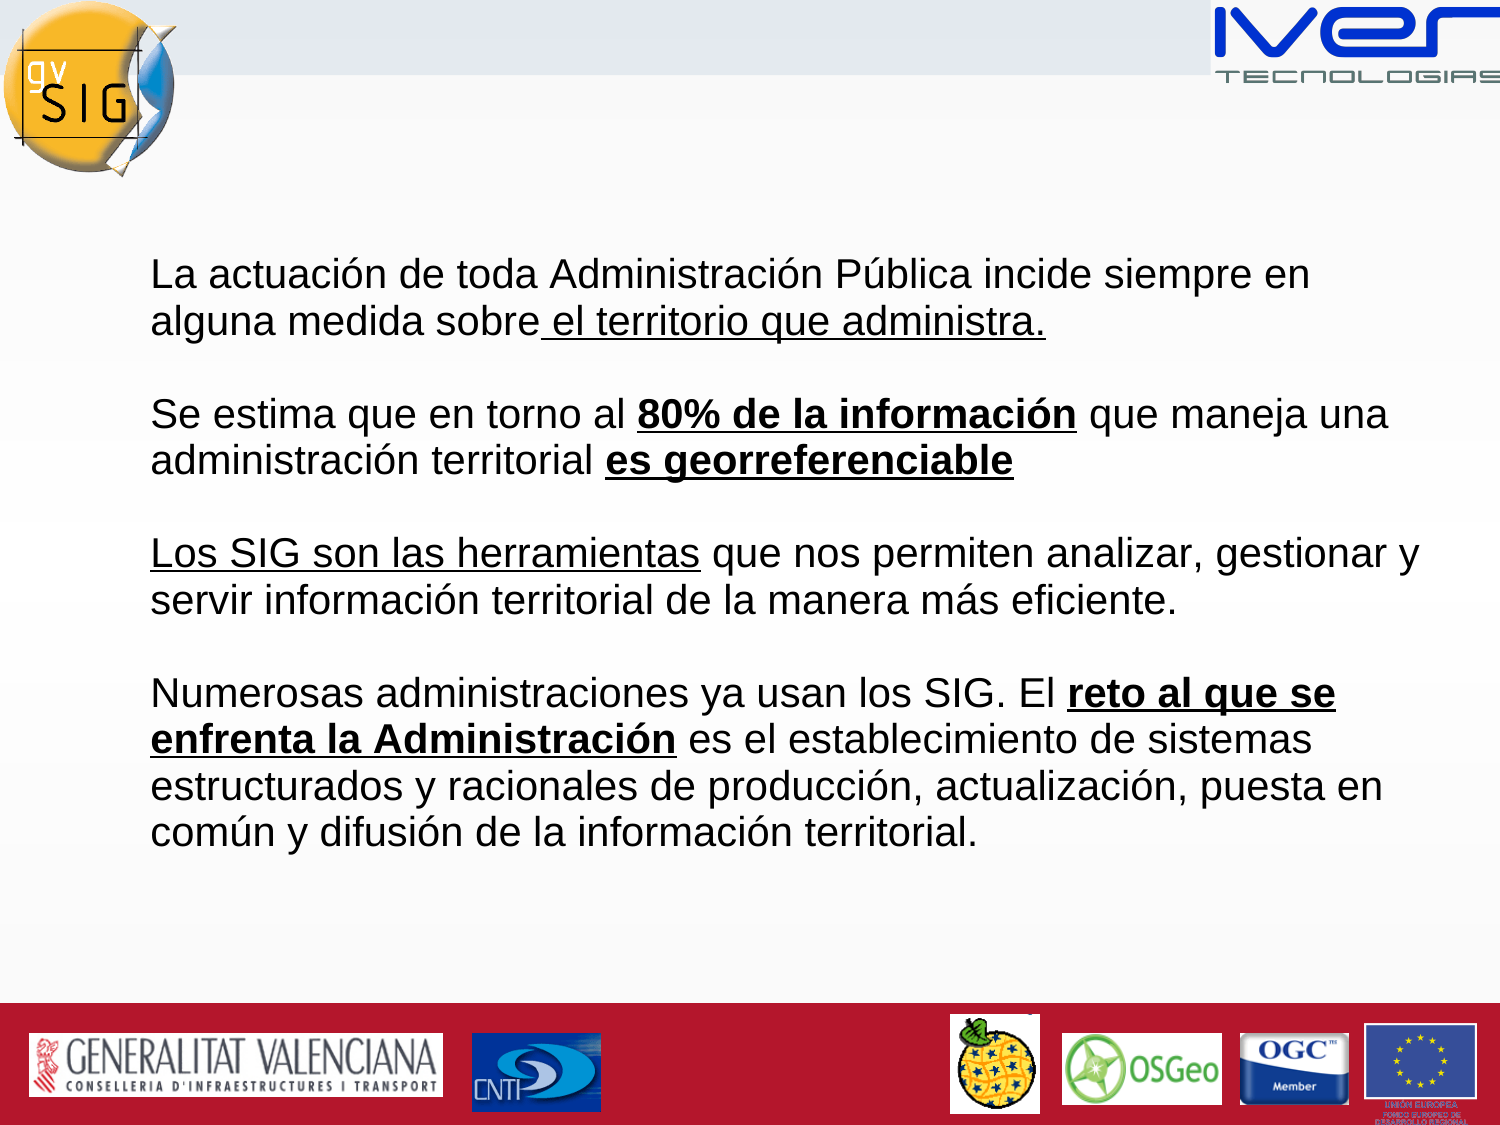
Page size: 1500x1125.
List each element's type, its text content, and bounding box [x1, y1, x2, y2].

picture [29, 1033, 443, 1097]
picture [1062, 1033, 1222, 1105]
picture [1364, 1023, 1477, 1125]
picture [0, 0, 178, 179]
picture [950, 1014, 1040, 1114]
text_box La actuación de toda Administración Pública incide siempre en alguna medida sobre el territorio que administra. Se estima que en torno al 80% de la información que maneja una administración territorial es georreferenciable Los SIG son las herramientas que nos permiten analizar, gestionar y servir información territorial de la manera más eficiente. Numerosas administraciones ya usan los SIG. El reto al que se enfrenta la Administración es el establecimiento de sistemas estructurados y racionales de producción, actualización, puesta en común y difusión de la información territorial. [135, 243, 1447, 864]
picture [472, 1033, 601, 1112]
picture [1210, 0, 1500, 98]
picture [1240, 1033, 1349, 1105]
